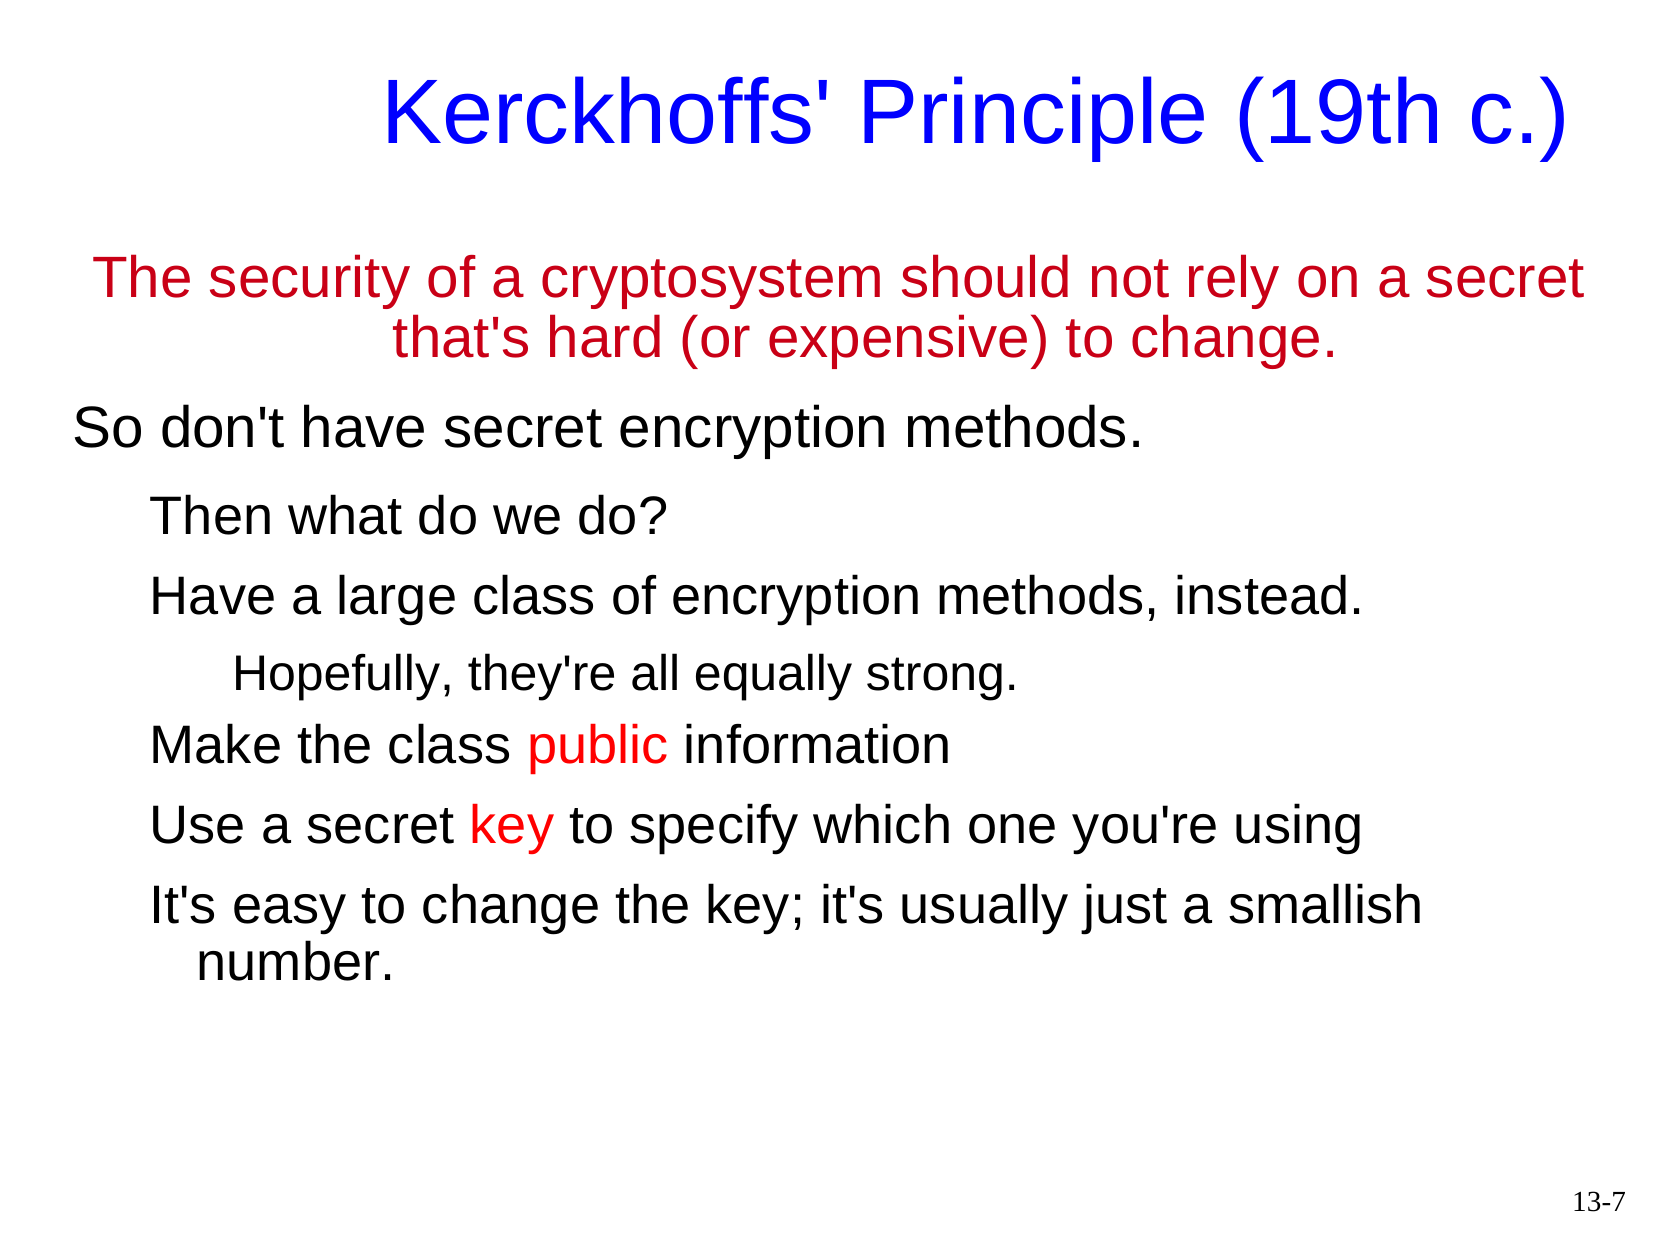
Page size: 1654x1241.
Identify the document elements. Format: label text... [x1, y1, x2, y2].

list The security of a cryptosystem should not rely on a secret that's hard (or expensive) to change. So don't have secret encryption methods. Then what do we do? Have a large class of encryption methods, instead. Hopefully, they're all equally strong. Make the class public information Use a secret key to specify which one you're using It's easy to change the key; it's usually just a smallish number. [55, 248, 1607, 1031]
title Kerckhoffs' Principle (19th c.) [84, 11, 1573, 219]
